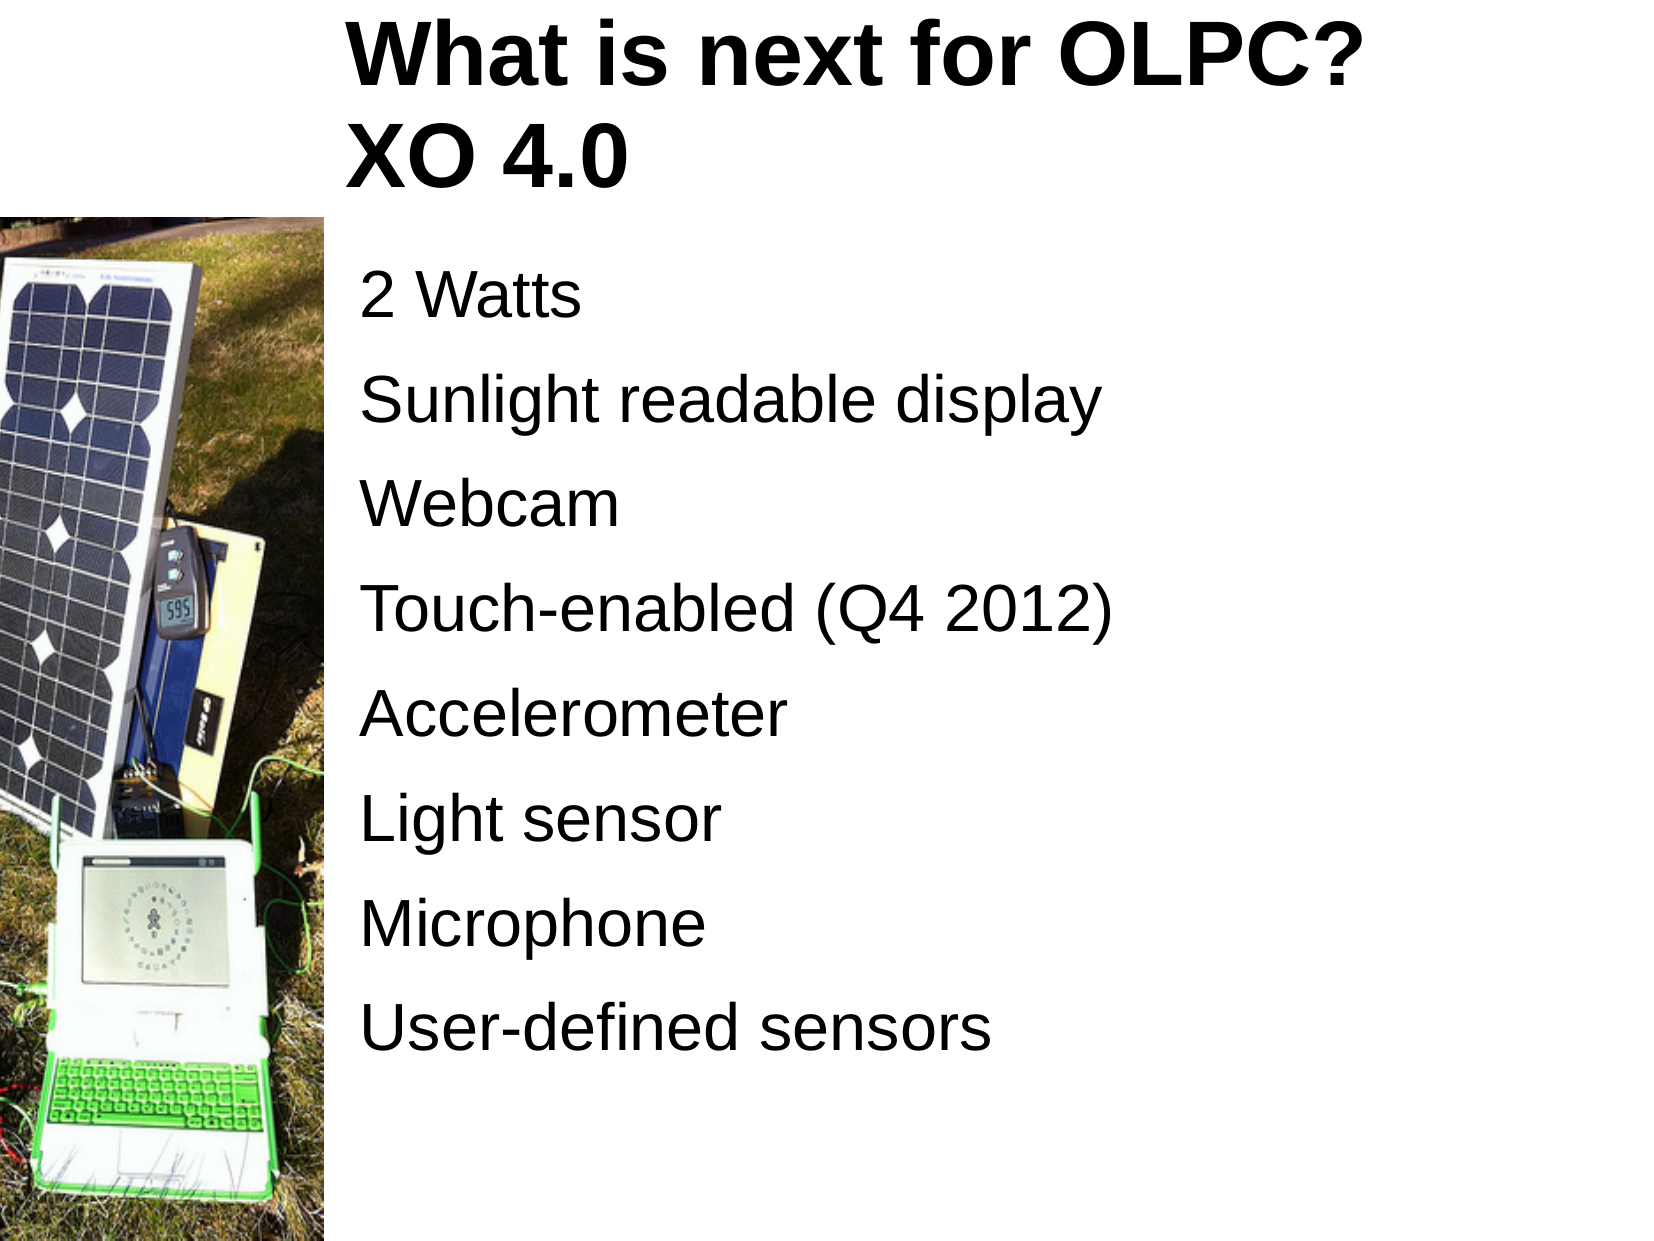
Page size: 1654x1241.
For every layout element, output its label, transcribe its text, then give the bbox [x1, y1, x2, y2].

title What is next for OLPC? XO 4.0 [345, 0, 1654, 211]
text_box 2 Watts Sunlight readable display Webcam Touch-enabled (Q4 2012) Accelerometer Light sensor Microphone User-defined sensors [345, 249, 1654, 1075]
picture [0, 217, 324, 1241]
